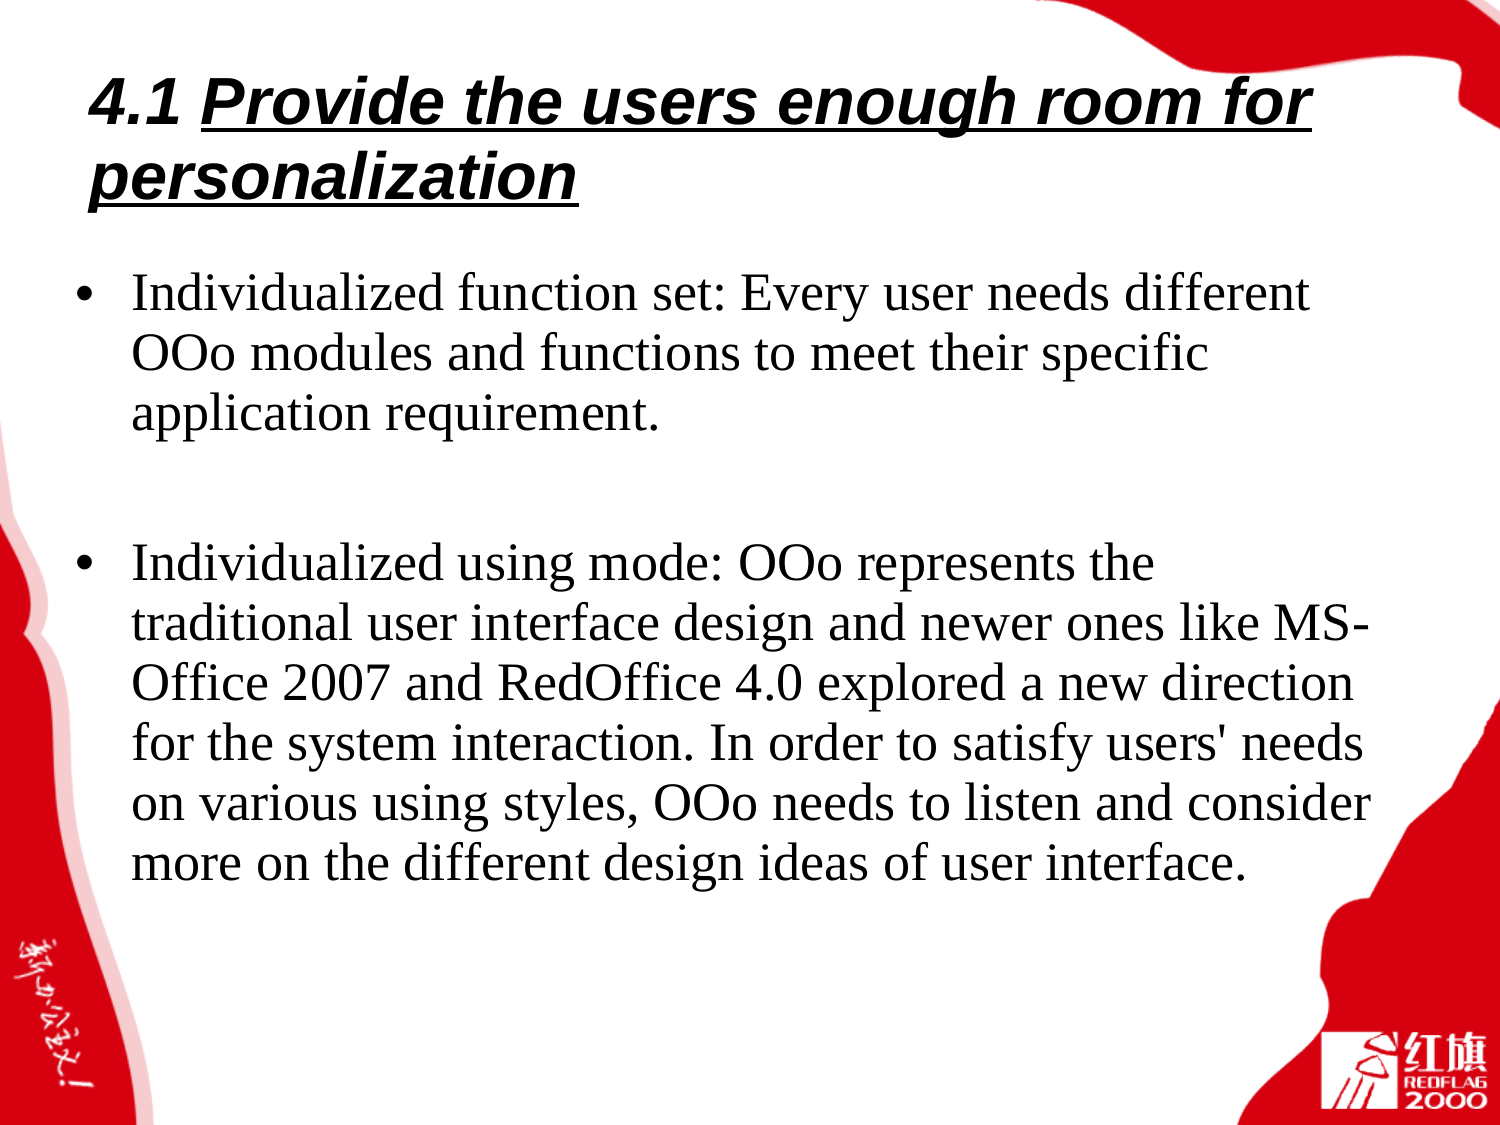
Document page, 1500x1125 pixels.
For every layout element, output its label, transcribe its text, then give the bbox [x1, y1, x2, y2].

list Individualized function set: Every user needs different OOo modules and functions to meet their specific application requirement. Individualized using mode: OOo represents the traditional user interface design and newer ones like MS-Office 2007 and RedOffice 4.0 explored a new direction for the system interaction. In order to satisfy users' needs on various using styles, OOo needs to listen and consider more on the different design ideas of user interface. [75, 262, 1388, 903]
picture [0, 0, 1500, 1125]
title 4.1 Provide the users enough room for personalization [75, 44, 1426, 233]
